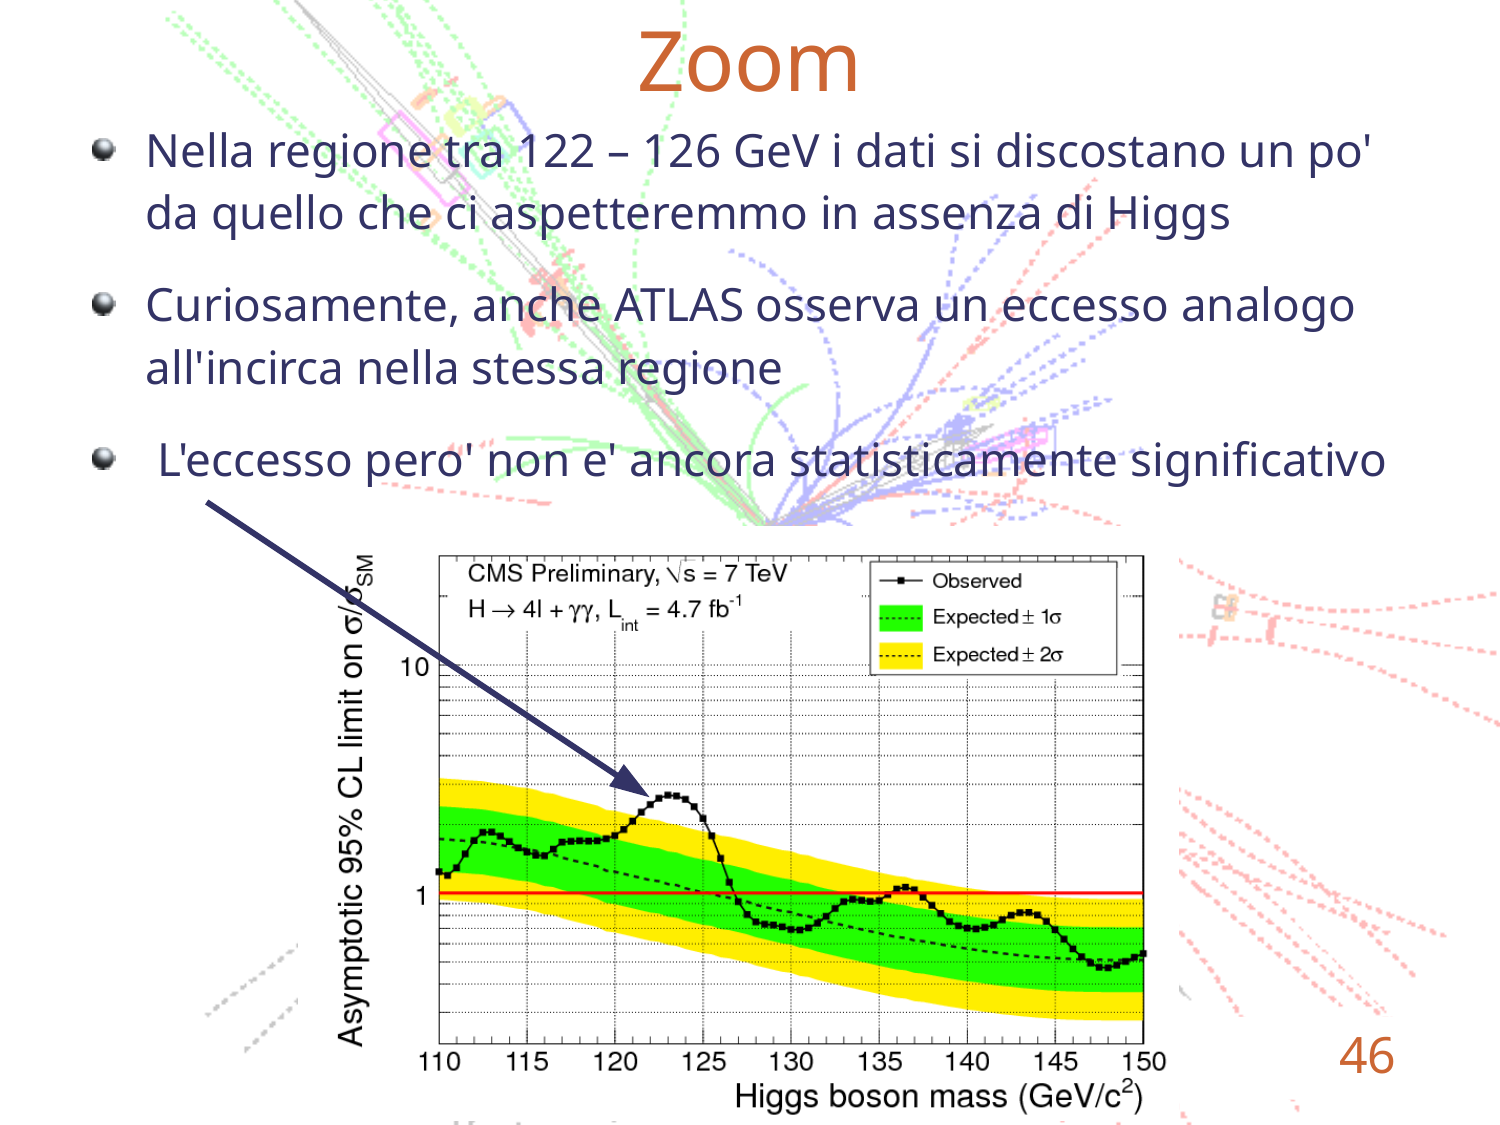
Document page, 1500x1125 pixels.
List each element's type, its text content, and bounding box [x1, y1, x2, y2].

picture [0, 0, 1500, 1125]
list Nella regione tra 122 – 126 GeV i dati si discostano un po' da quello che ci aspetteremmo in assenza di Higgs Curiosamente, anche ATLAS osserva un eccesso analogo all'incirca nella stessa regione L'eccesso pero' non e' ancora statisticamente significativo [75, 118, 1425, 941]
title Zoom [37, 0, 1463, 122]
